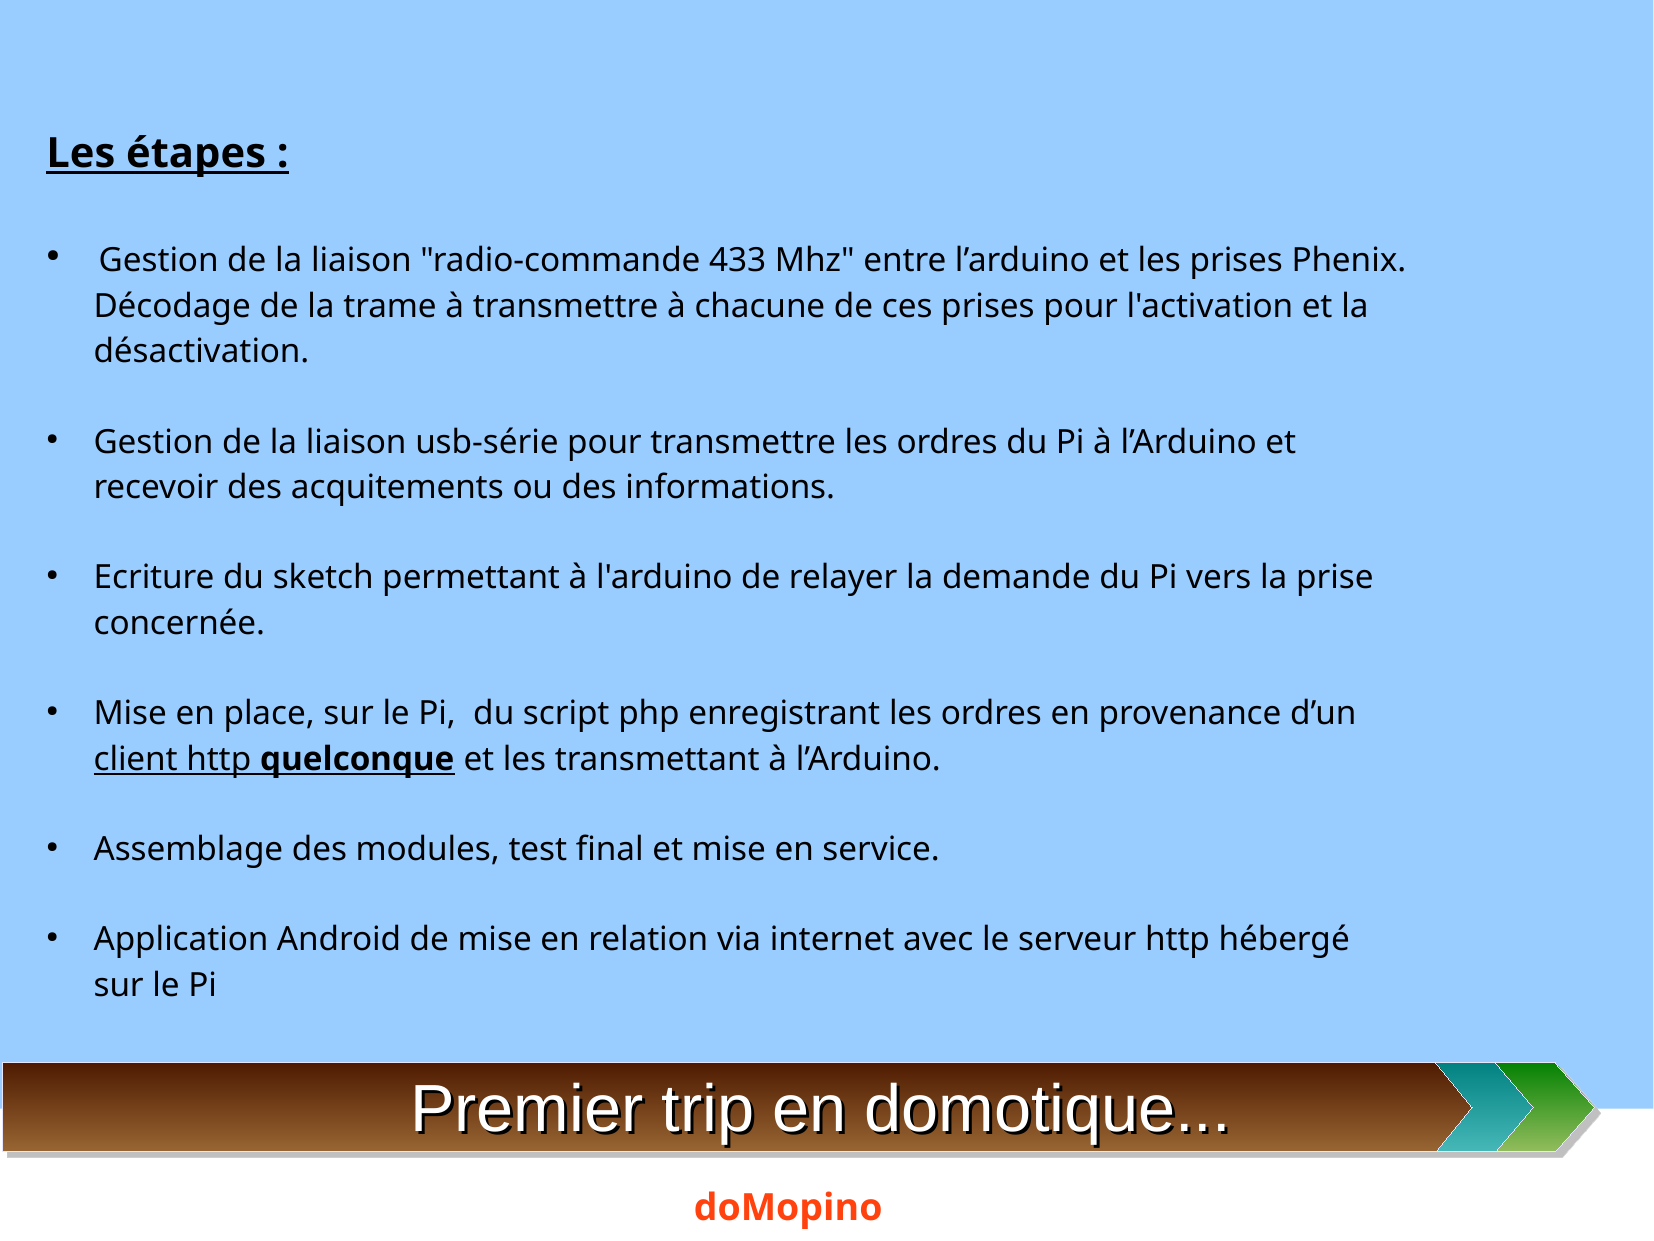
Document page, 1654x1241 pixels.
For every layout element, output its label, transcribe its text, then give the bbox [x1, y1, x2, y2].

text_box Les étapes : Gestion de la liaison "radio-commande 433 Mhz" entre l’arduino et les prises Phenix. Décodage de la trame à transmettre à chacune de ces prises pour l'activation et la désactivation. Gestion de la liaison usb-série pour transmettre les ordres du Pi à l’Arduino et recevoir des acquitements ou des informations. Ecriture du sketch permettant à l'arduino de relayer la demande du Pi vers la prise concernée. Mise en place, sur le Pi, du script php enregistrant les ordres en provenance d’un client http quelconque et les transmettant à l’Arduino. Assemblage des modules, test final et mise en service. Application Android de mise en relation via internet avec le serveur http hébergé sur le Pi [31, 115, 1447, 911]
title Premier trip en domotique... [76, 1062, 1565, 1154]
text_box doMopino [679, 1173, 922, 1241]
